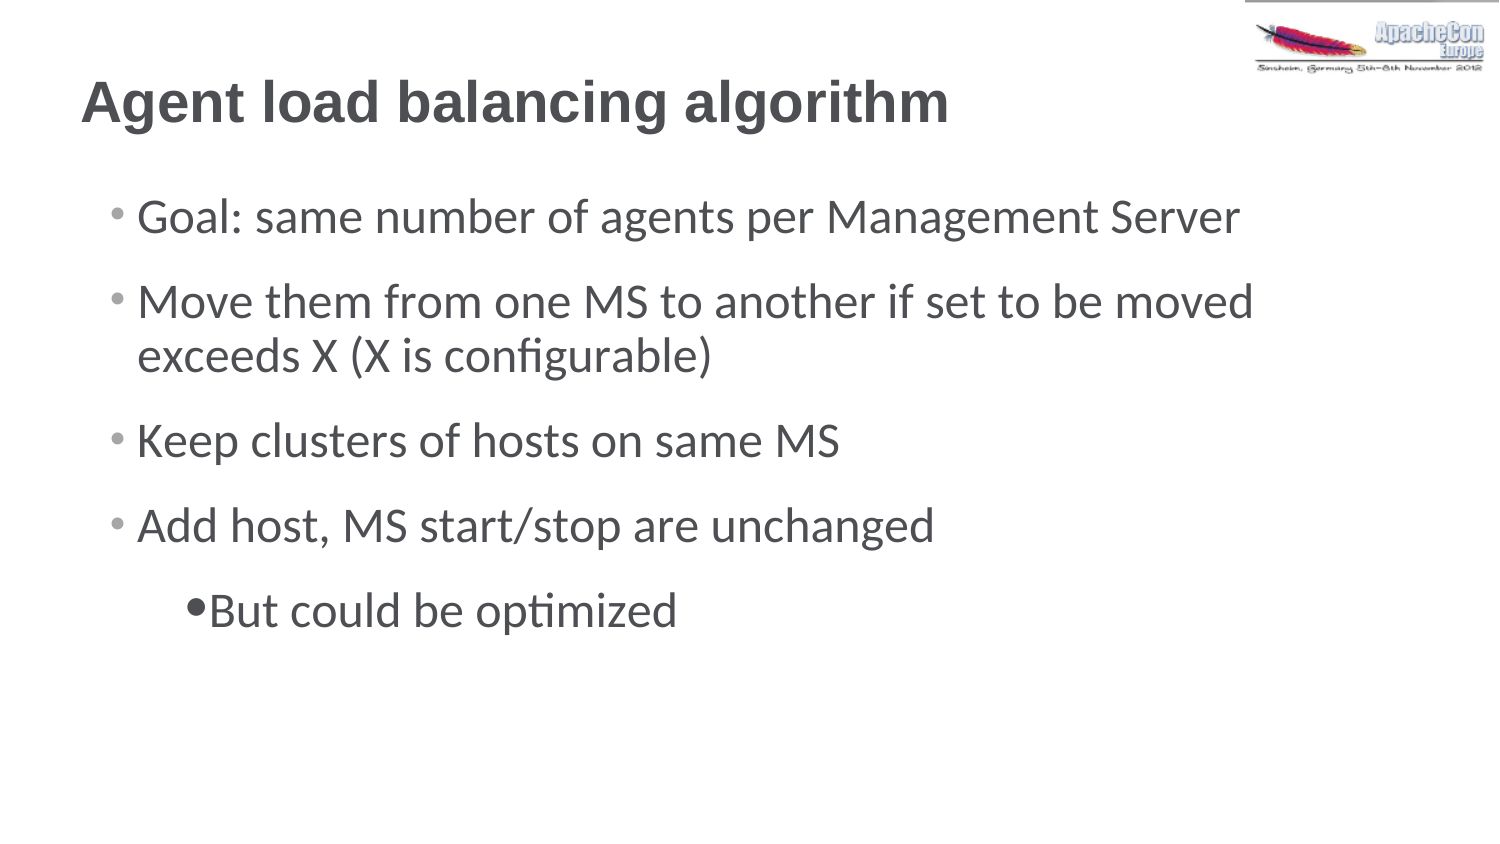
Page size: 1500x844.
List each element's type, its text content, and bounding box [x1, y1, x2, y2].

text_box Goal: same number of agents per Management Server Move them from one MS to another if set to be moved exceeds X (X is configurable) Keep clusters of hosts on same MS Add host, MS start/stop are unchanged But could be optimized [97, 184, 1400, 818]
title Agent load balancing algorithm [65, 47, 1438, 153]
picture [1245, 0, 1499, 90]
